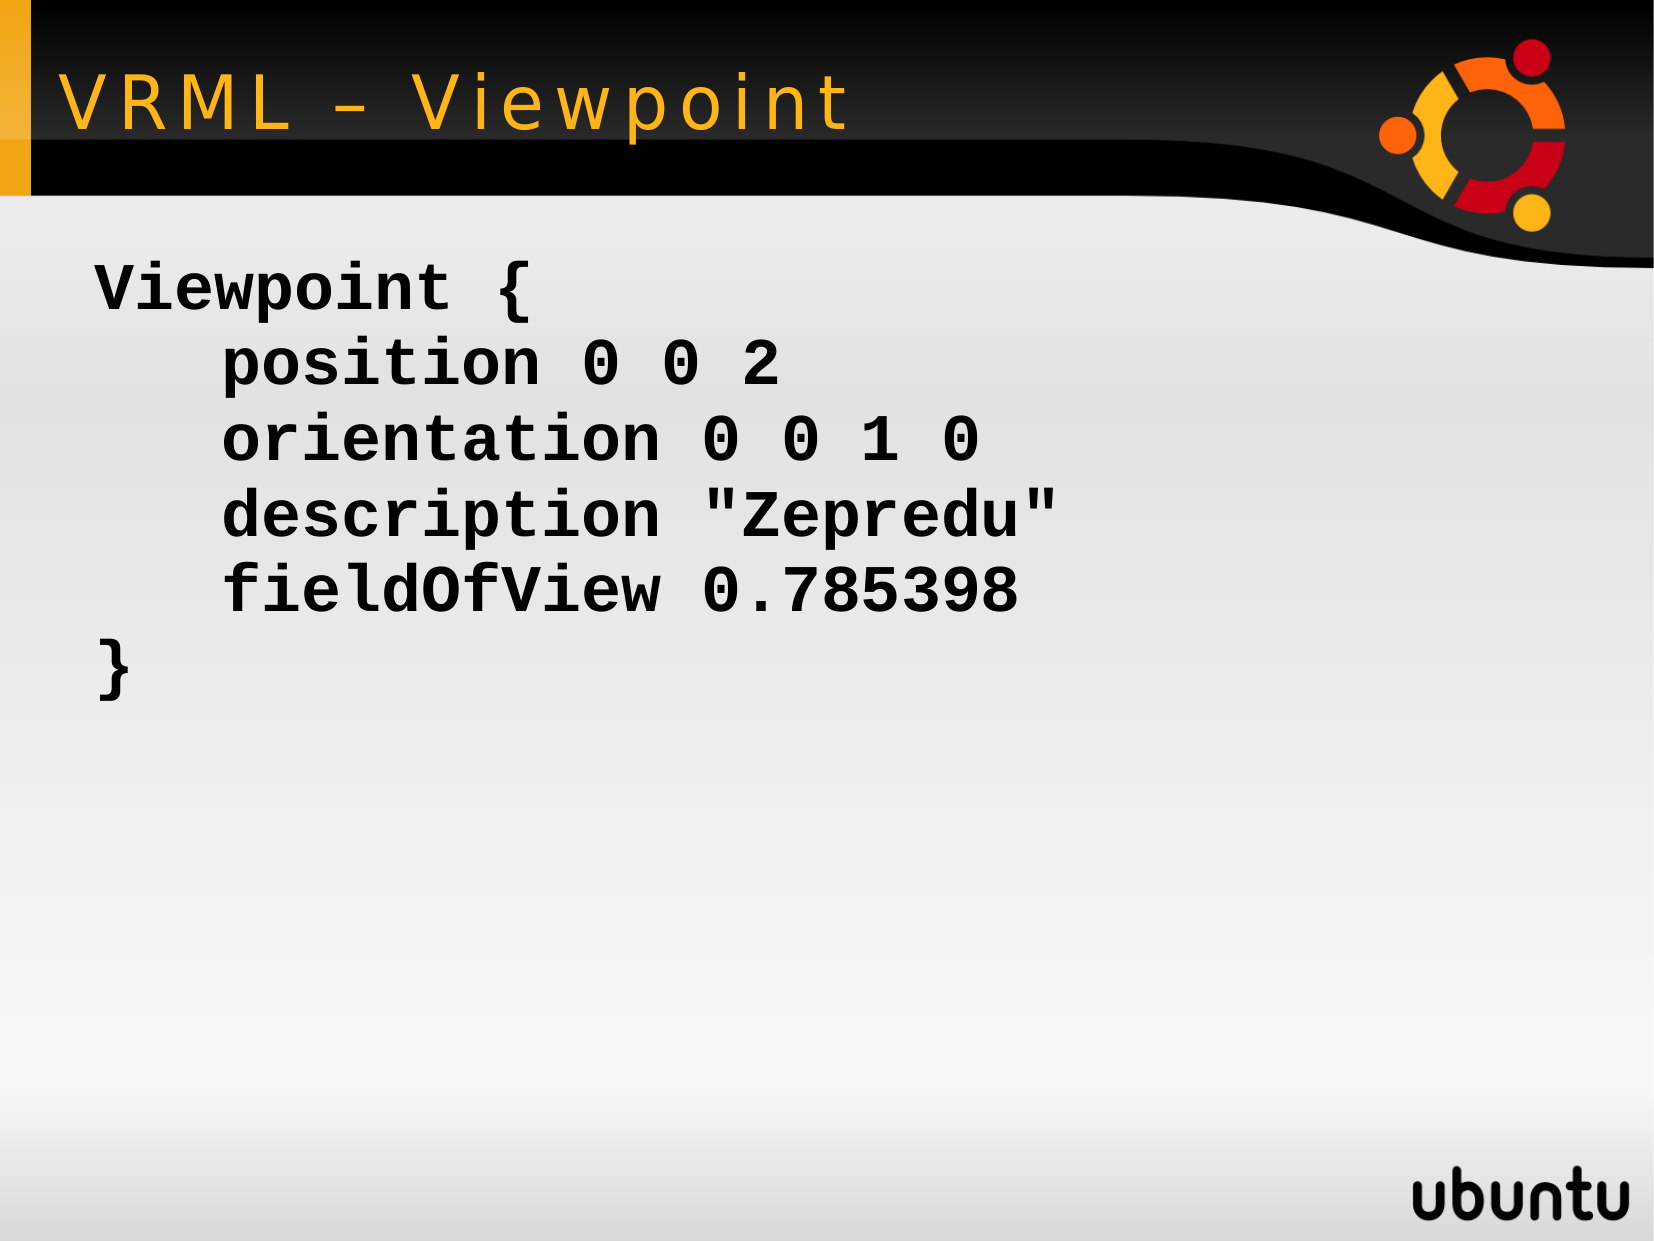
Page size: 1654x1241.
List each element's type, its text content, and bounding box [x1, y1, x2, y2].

picture [0, 0, 1654, 1241]
list Viewpoint { position 0 0 2 orientation 0 0 1 0 description "Zepredu" fieldOfView 0.785398 } [76, 253, 1565, 1073]
title VRML – Viewpoint [59, 29, 1270, 178]
